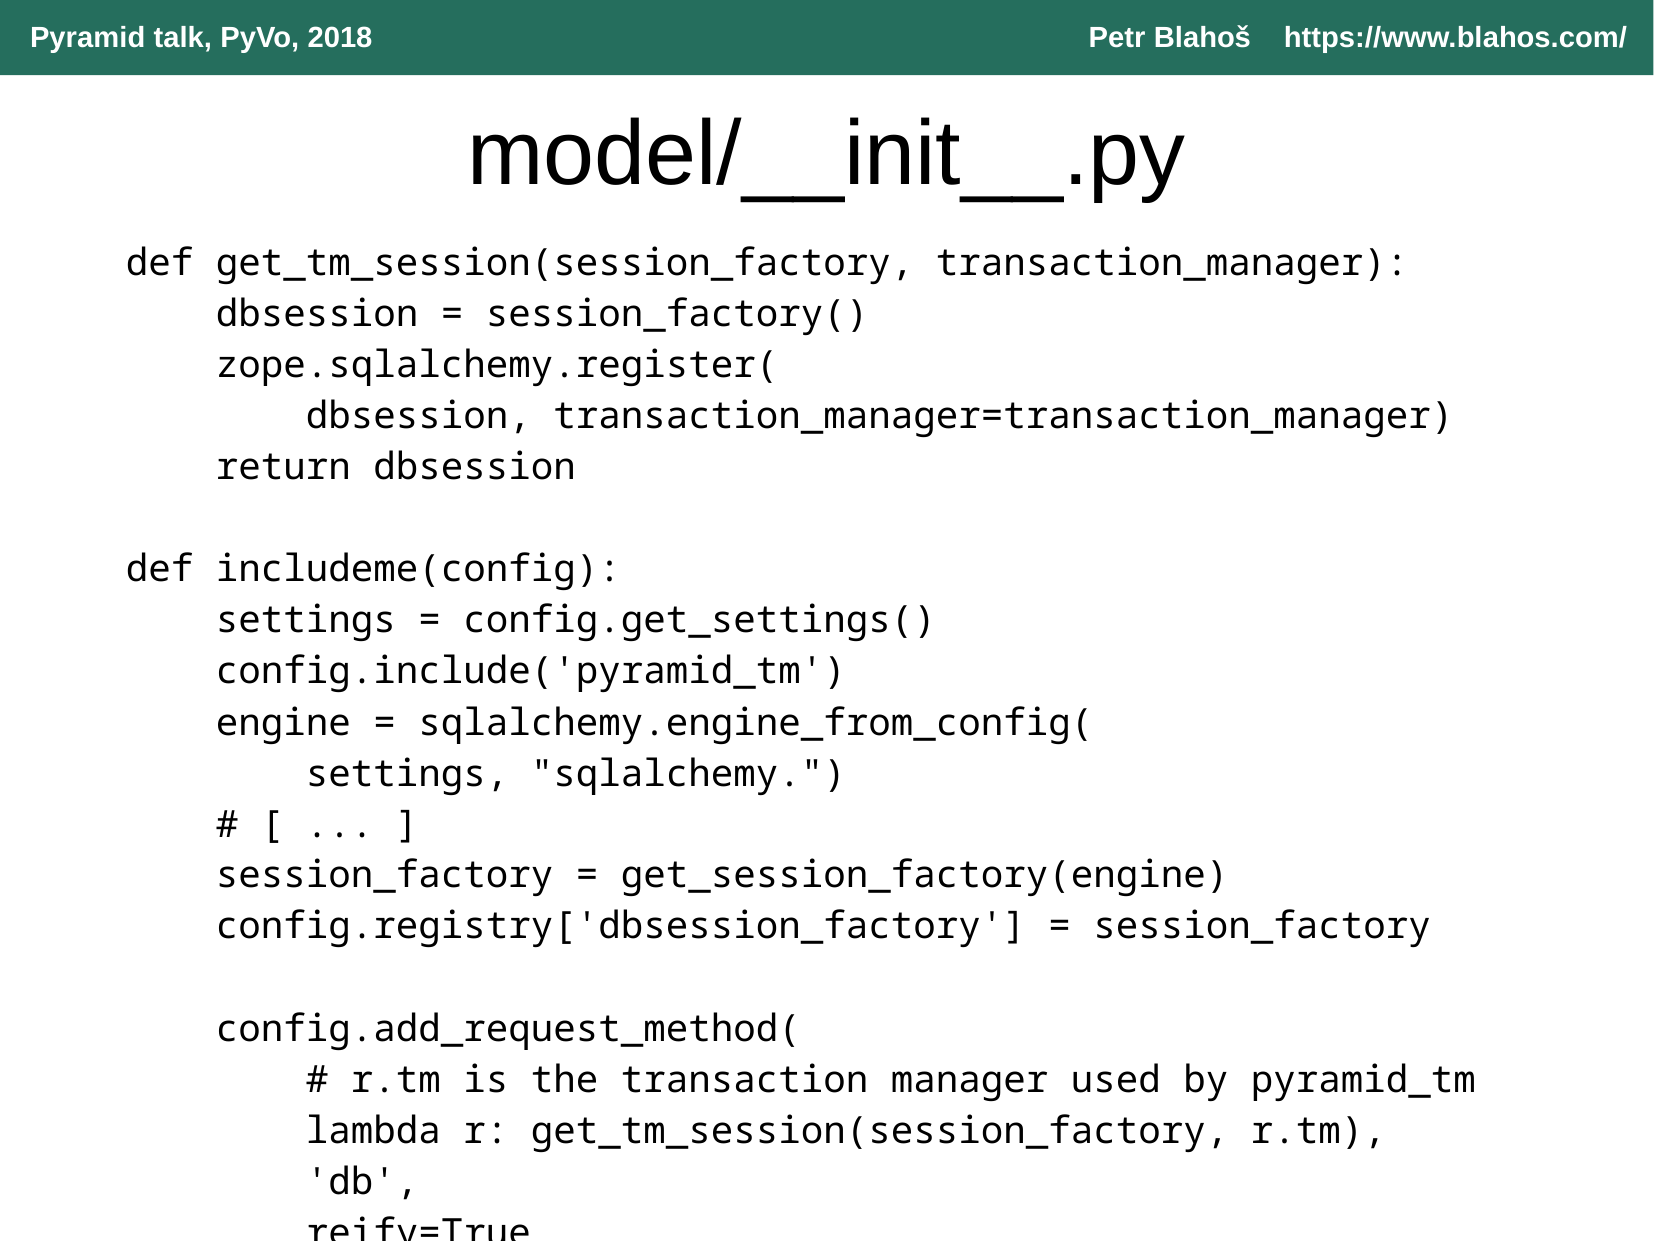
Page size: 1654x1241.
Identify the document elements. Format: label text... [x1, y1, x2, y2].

title model/__init__.py [82, 49, 1571, 257]
text_box def get_tm_session(session_factory, transaction_manager): dbsession = session_factory() zope.sqlalchemy.register( dbsession, transaction_manager=transaction_manager) return dbsession def includeme(config): settings = config.get_settings() config.include('pyramid_tm') engine = sqlalchemy.engine_from_config( settings, "sqlalchemy.") # [ ... ] session_factory = get_session_factory(engine) config.registry['dbsession_factory'] = session_factory config.add_request_method( # r.tm is the transaction manager used by pyramid_tm lambda r: get_tm_session(session_factory, r.tm), 'db', reify=True ) [111, 228, 1561, 1201]
